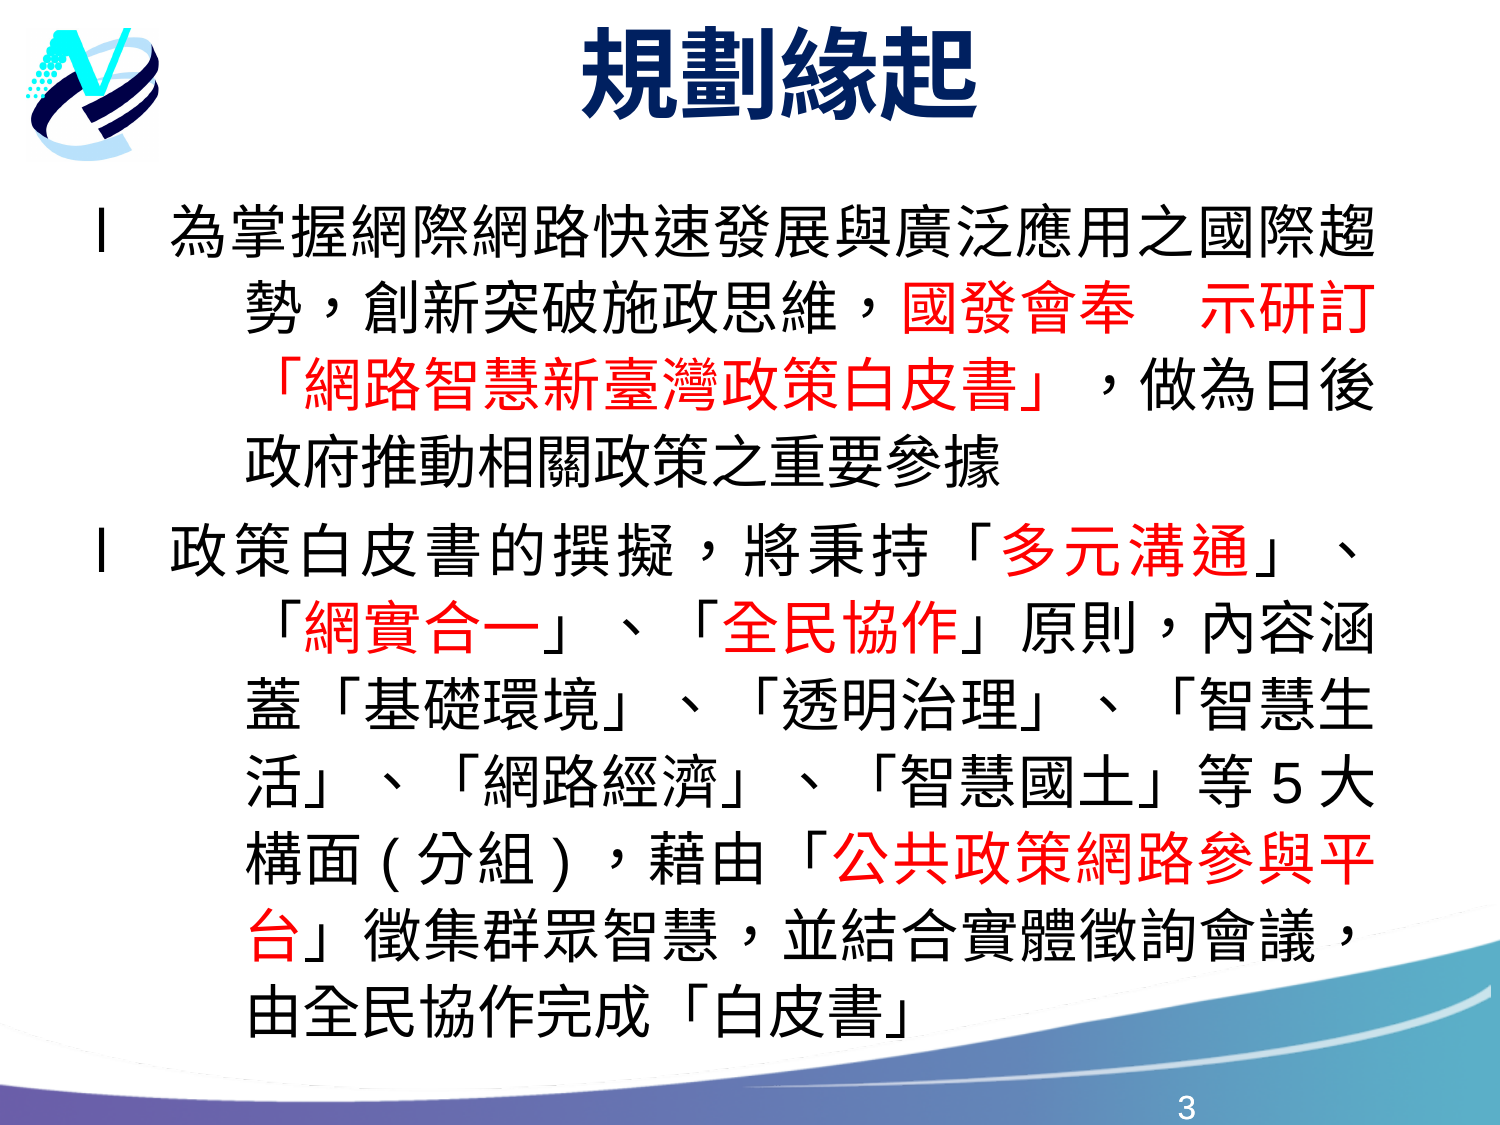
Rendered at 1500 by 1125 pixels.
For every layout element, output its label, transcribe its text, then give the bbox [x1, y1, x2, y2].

list 為掌握網際網路快速發展與廣泛應用之國際趨勢，創新突破施政思維，國發會奉 示研訂「網路智慧新臺灣政策白皮書」，做為日後政府推動相關政策之重要參據 政策白皮書的撰擬，將秉持「多元溝通」、「網實合一」、「全民協作」原則，內容涵蓋「基礎環境」、「透明治理」、「智慧生活」、「網路經濟」、「智慧國土」等5大構面(分組)，藉由「公共政策網路參與平台」徵集群眾智慧，並結合實體徵詢會議，由全民協作完成「白皮書」 [79, 180, 1393, 1088]
title 規劃緣起 [0, 0, 1500, 158]
